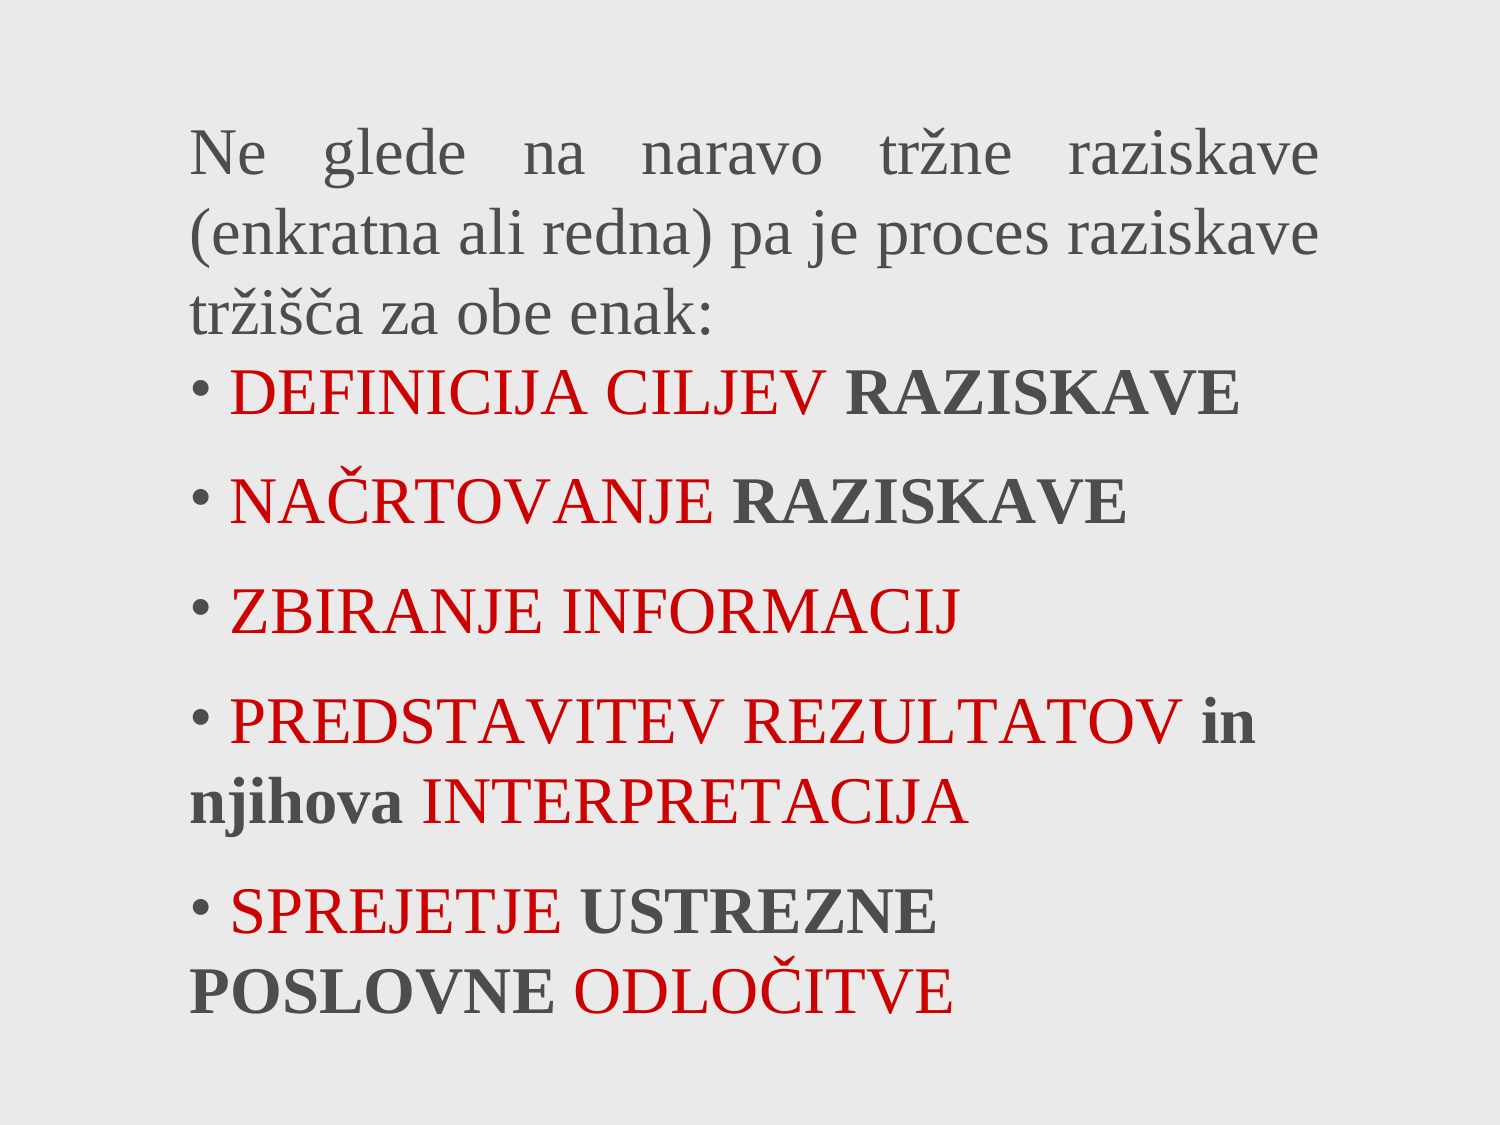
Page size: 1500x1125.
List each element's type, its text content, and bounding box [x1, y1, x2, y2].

text_box Ne glede na naravo tržne raziskave (enkratna ali redna) pa je proces raziskave tržišča za obe enak: DEFINICIJA CILJEV RAZISKAVE NAČRTOVANJE RAZISKAVE ZBIRANJE INFORMACIJ PREDSTAVITEV REZULTATOV in njihova INTERPRETACIJA SPREJETJE USTREZNE POSLOVNE ODLOČITVE [174, 99, 1338, 1035]
